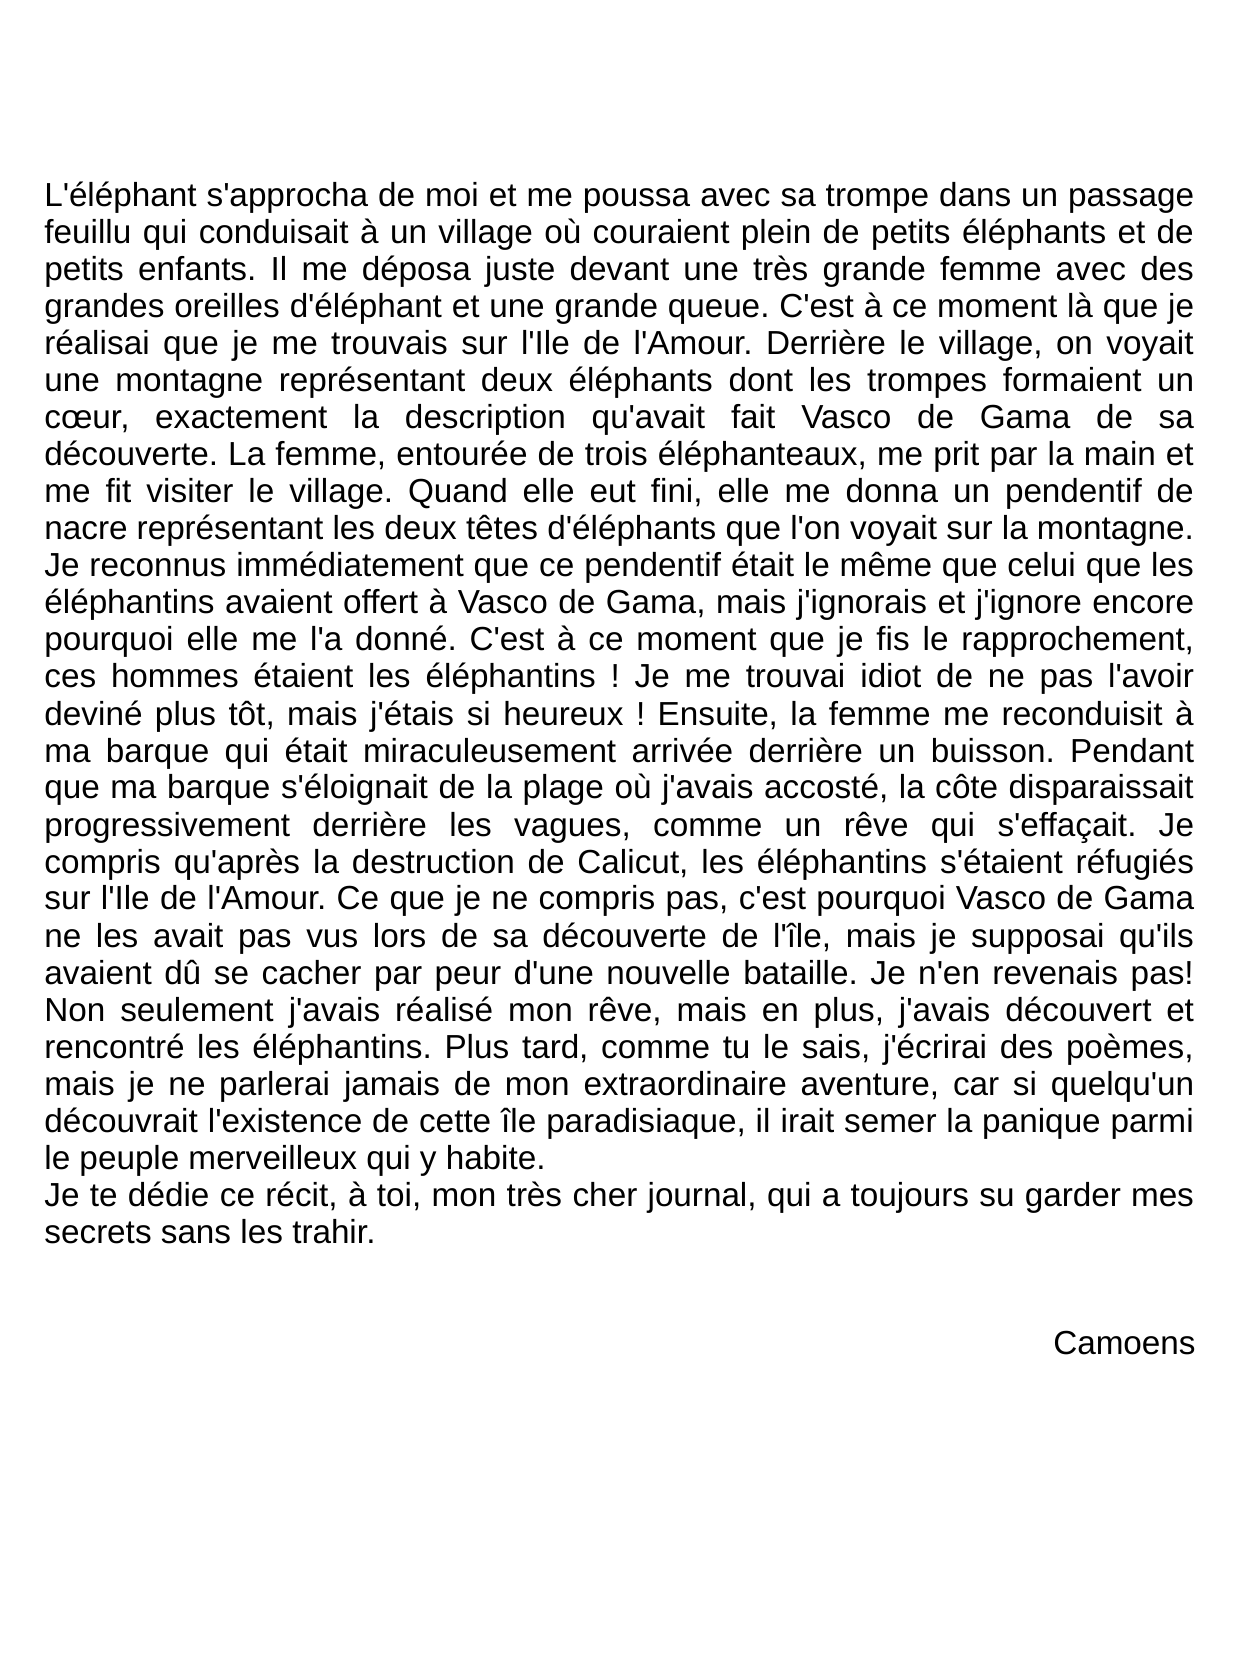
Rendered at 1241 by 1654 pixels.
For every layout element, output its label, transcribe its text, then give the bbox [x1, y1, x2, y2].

text_box L'éléphant s'approcha de moi et me poussa avec sa trompe dans un passage feuillu qui conduisait à un village où couraient plein de petits éléphants et de petits enfants. Il me déposa juste devant une très grande femme avec des grandes oreilles d'éléphant et une grande queue. C'est à ce moment là que je réalisai que je me trouvais sur l'Ile de l'Amour. Derrière le village, on voyait une montagne représentant deux éléphants dont les trompes formaient un cœur, exactement la description qu'avait fait Vasco de Gama de sa découverte. La femme, entourée de trois éléphanteaux, me prit par la main et me fit visiter le village. Quand elle eut fini, elle me donna un pendentif de nacre représentant les deux têtes d'éléphants que l'on voyait sur la montagne. Je reconnus immédiatement que ce pendentif était le même que celui que les éléphantins avaient offert à Vasco de Gama, mais j'ignorais et j'ignore encore pourquoi elle me l'a donné. C'est à ce moment que je fis le rapprochement, ces hommes étaient les éléphantins ! Je me trouvai idiot de ne pas l'avoir deviné plus tôt, mais j'étais si heureux ! Ensuite, la femme me reconduisit à ma barque qui était miraculeusement arrivée derrière un buisson. Pendant que ma barque s'éloignait de la plage où j'avais accosté, la côte disparaissait progressivement derrière les vagues, comme un rêve qui s'effaçait. Je compris qu'après la destruction de Calicut, les éléphantins s'étaient réfugiés sur l'Ile de l'Amour. Ce que je ne compris pas, c'est pourquoi Vasco de Gama ne les avait pas vus lors de sa découverte de l'île, mais je supposai qu'ils avaient dû se cacher par peur d'une nouvelle bataille. Je n'en revenais pas! Non seulement j'avais réalisé mon rêve, mais en plus, j'avais découvert et rencontré les éléphantins. Plus tard, comme tu le sais, j'écrirai des poèmes, mais je ne parlerai jamais de mon extraordinaire aventure, car si quelqu'un découvrait l'existence de cette île paradisiaque, il irait semer la panique parmi le peuple merveilleux qui y habite. Je te dédie ce récit, à toi, mon très cher journal, qui a toujours su garder mes secrets sans les trahir. Camoens [29, 169, 1211, 1536]
